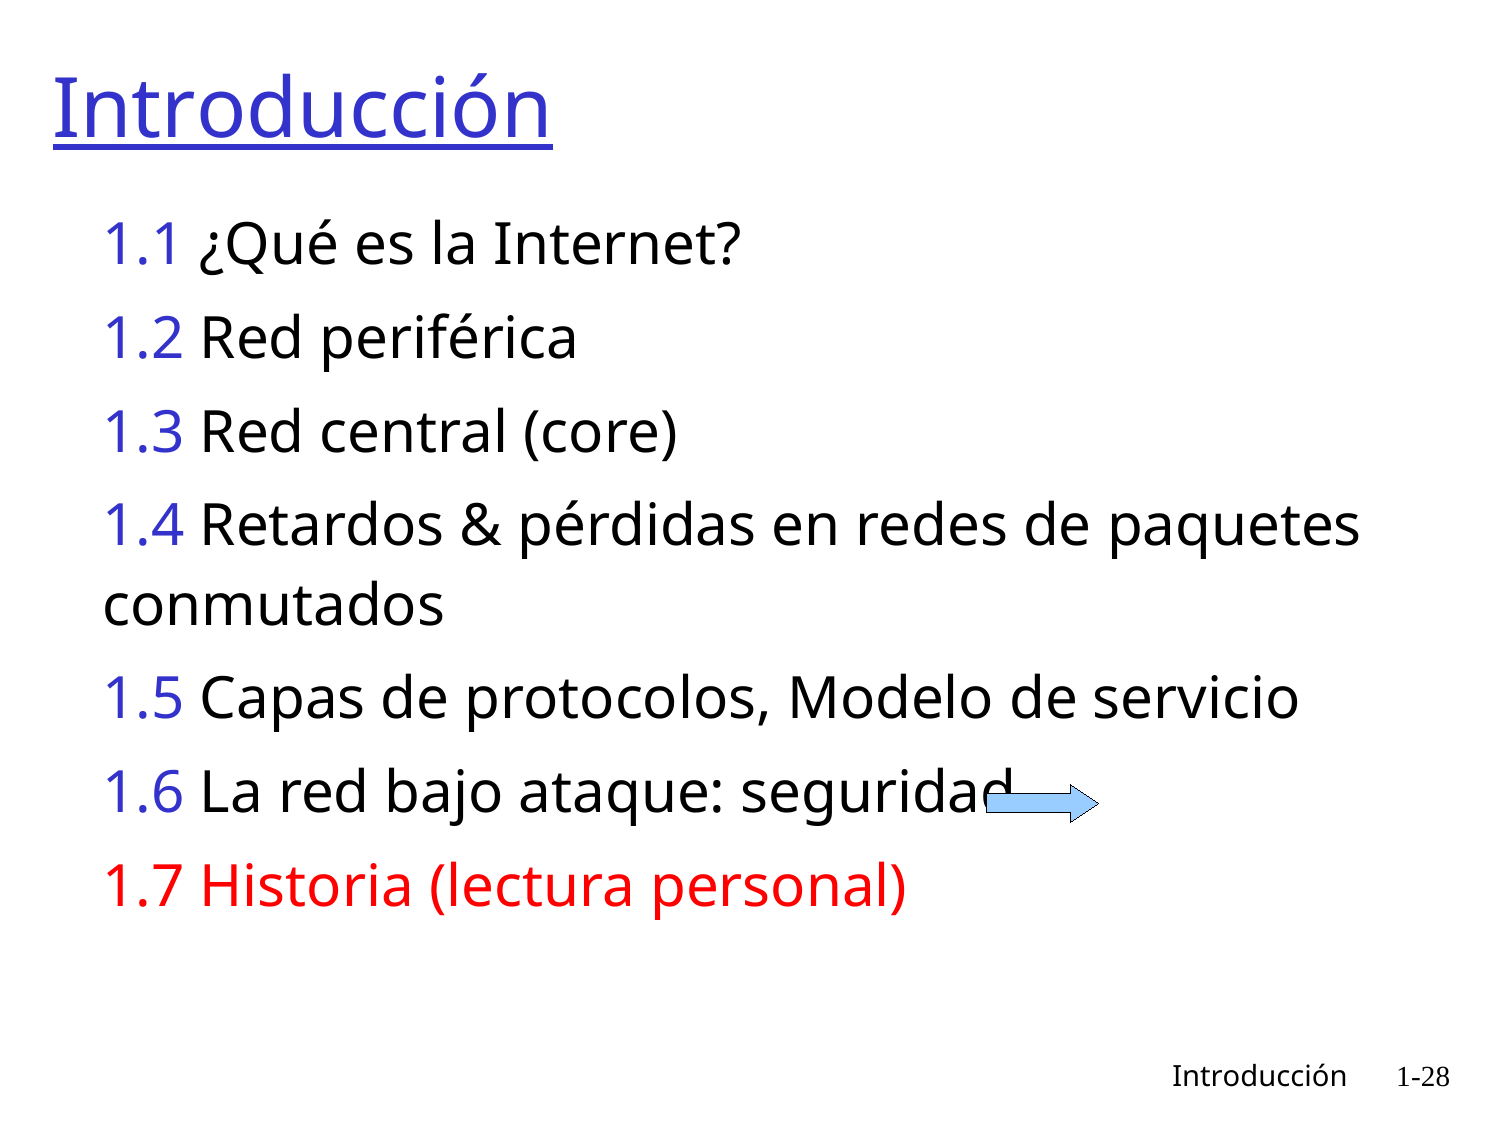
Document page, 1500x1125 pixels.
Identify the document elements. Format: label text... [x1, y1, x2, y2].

text_box [986, 784, 1099, 823]
text_box 1-<number> [1362, 1050, 1466, 1125]
title Introducción [37, 23, 1463, 188]
text_box Introducción [887, 1075, 1362, 1125]
list 1.1 ¿Qué es la Internet? 1.2 Red periférica 1.3 Red central (core) 1.4 Retardos & pérdidas en redes de paquetes conmutados 1.5 Capas de protocolos, Modelo de servicio 1.6 La red bajo ataque: seguridad 1.7 Historia (lectura personal) [87, 195, 1463, 1075]
